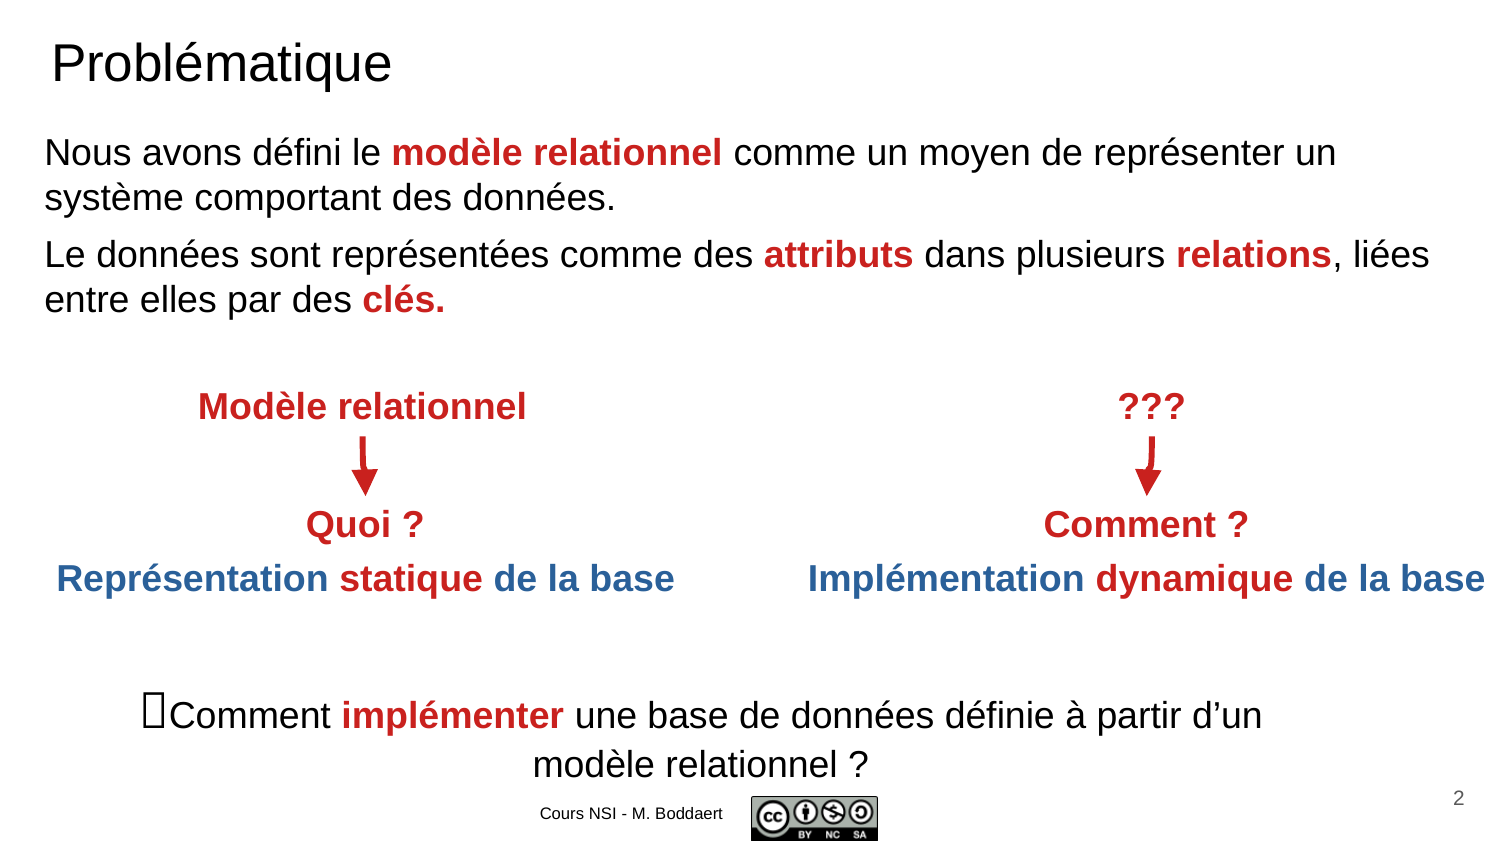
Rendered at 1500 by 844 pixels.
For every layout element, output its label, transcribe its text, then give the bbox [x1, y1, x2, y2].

slide_number <numéro> [1389, 764, 1480, 830]
text_box Modèle relationnel [183, 377, 542, 437]
text_box Comment ? Implémentation dynamique de la base [793, 496, 1493, 610]
text_box ??? [1102, 378, 1182, 437]
title Problématique [51, 13, 1449, 108]
picture [751, 796, 878, 841]
text_box Nous avons défini le modèle relationnel comme un moyen de représenter un système comportant des données. Le données sont représentées comme des attributs dans plusieurs relations, liées entre elles par des clés. [29, 120, 1477, 760]
text_box Quoi ? Représentation statique de la base [41, 496, 681, 610]
text_box Comment implémenter une base de données définie à partir d’un modèle relationnel ? [124, 760, 1353, 782]
